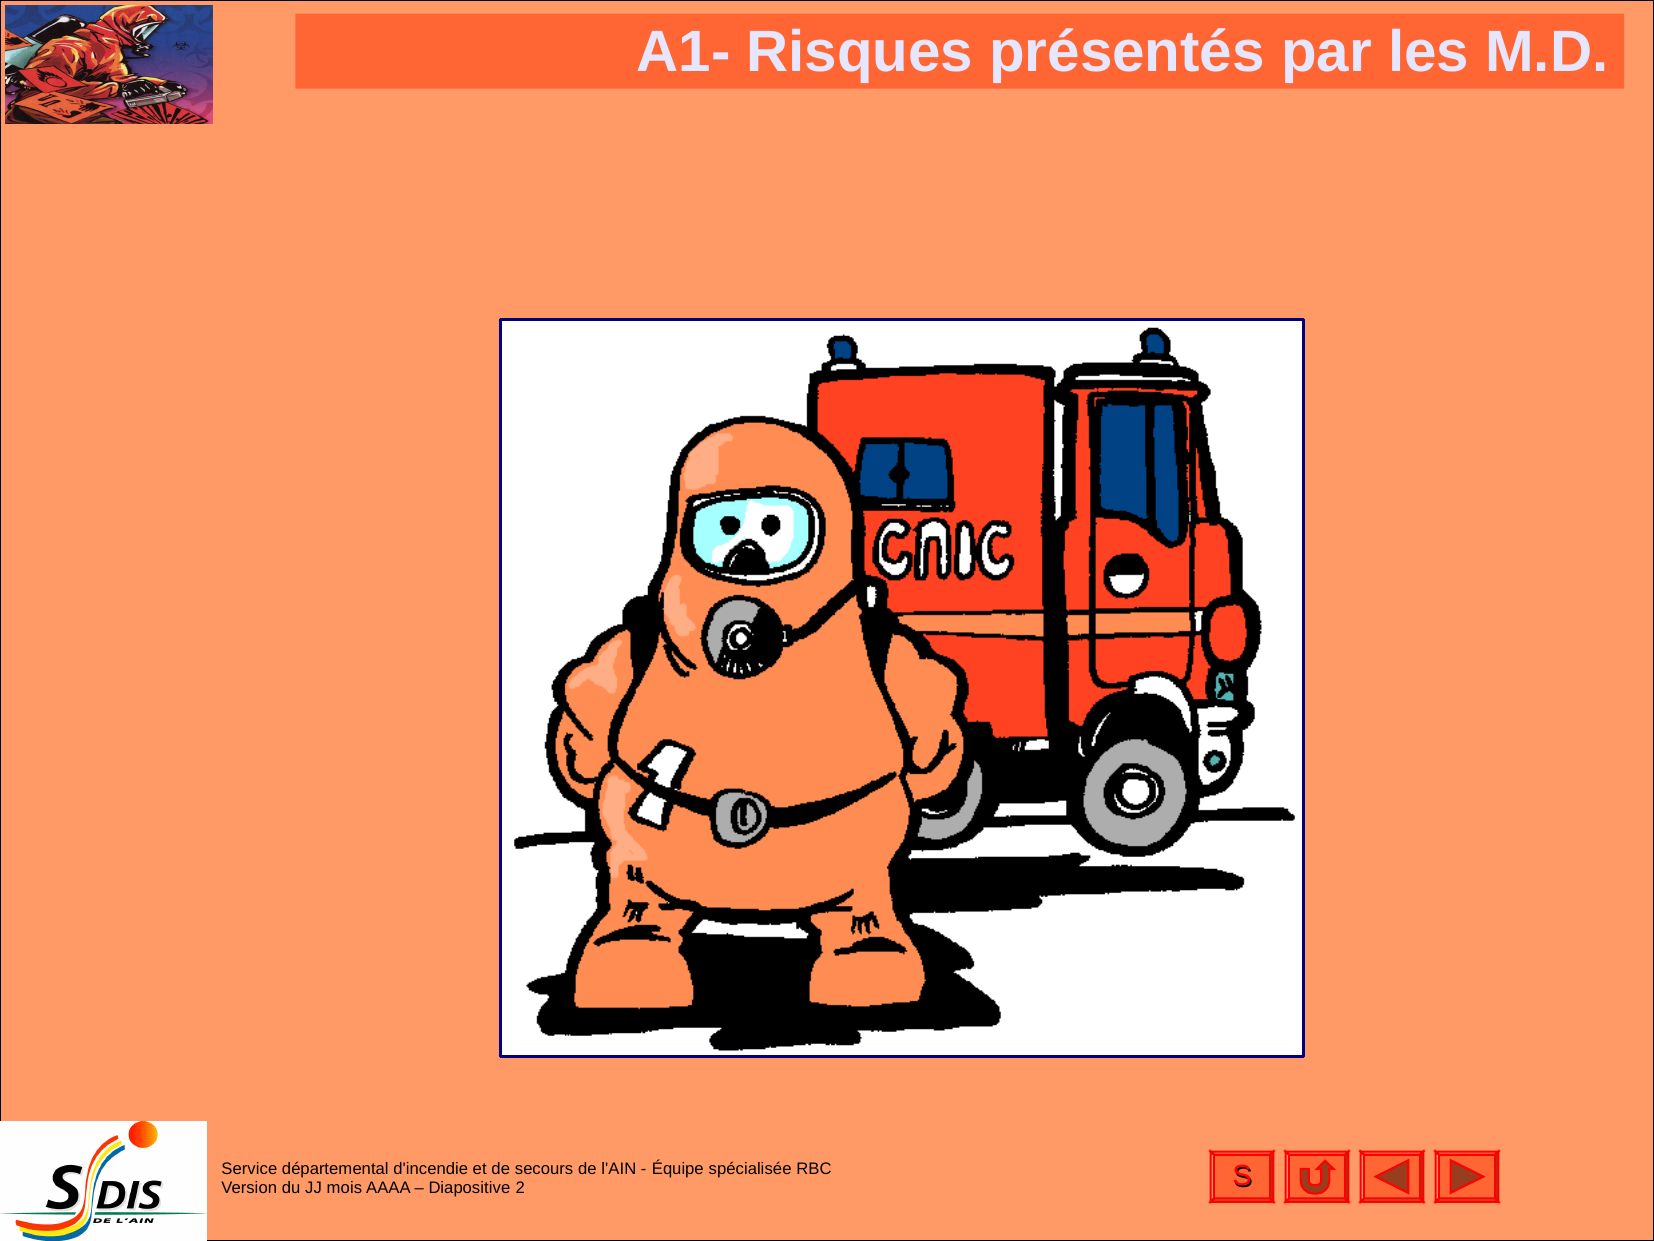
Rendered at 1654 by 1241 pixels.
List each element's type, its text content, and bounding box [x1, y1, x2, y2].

picture [5, 5, 213, 124]
text_box A1- Risques présentés par les M.D. [295, 13, 1625, 89]
picture [501, 320, 1303, 1056]
picture [0, 1121, 207, 1241]
